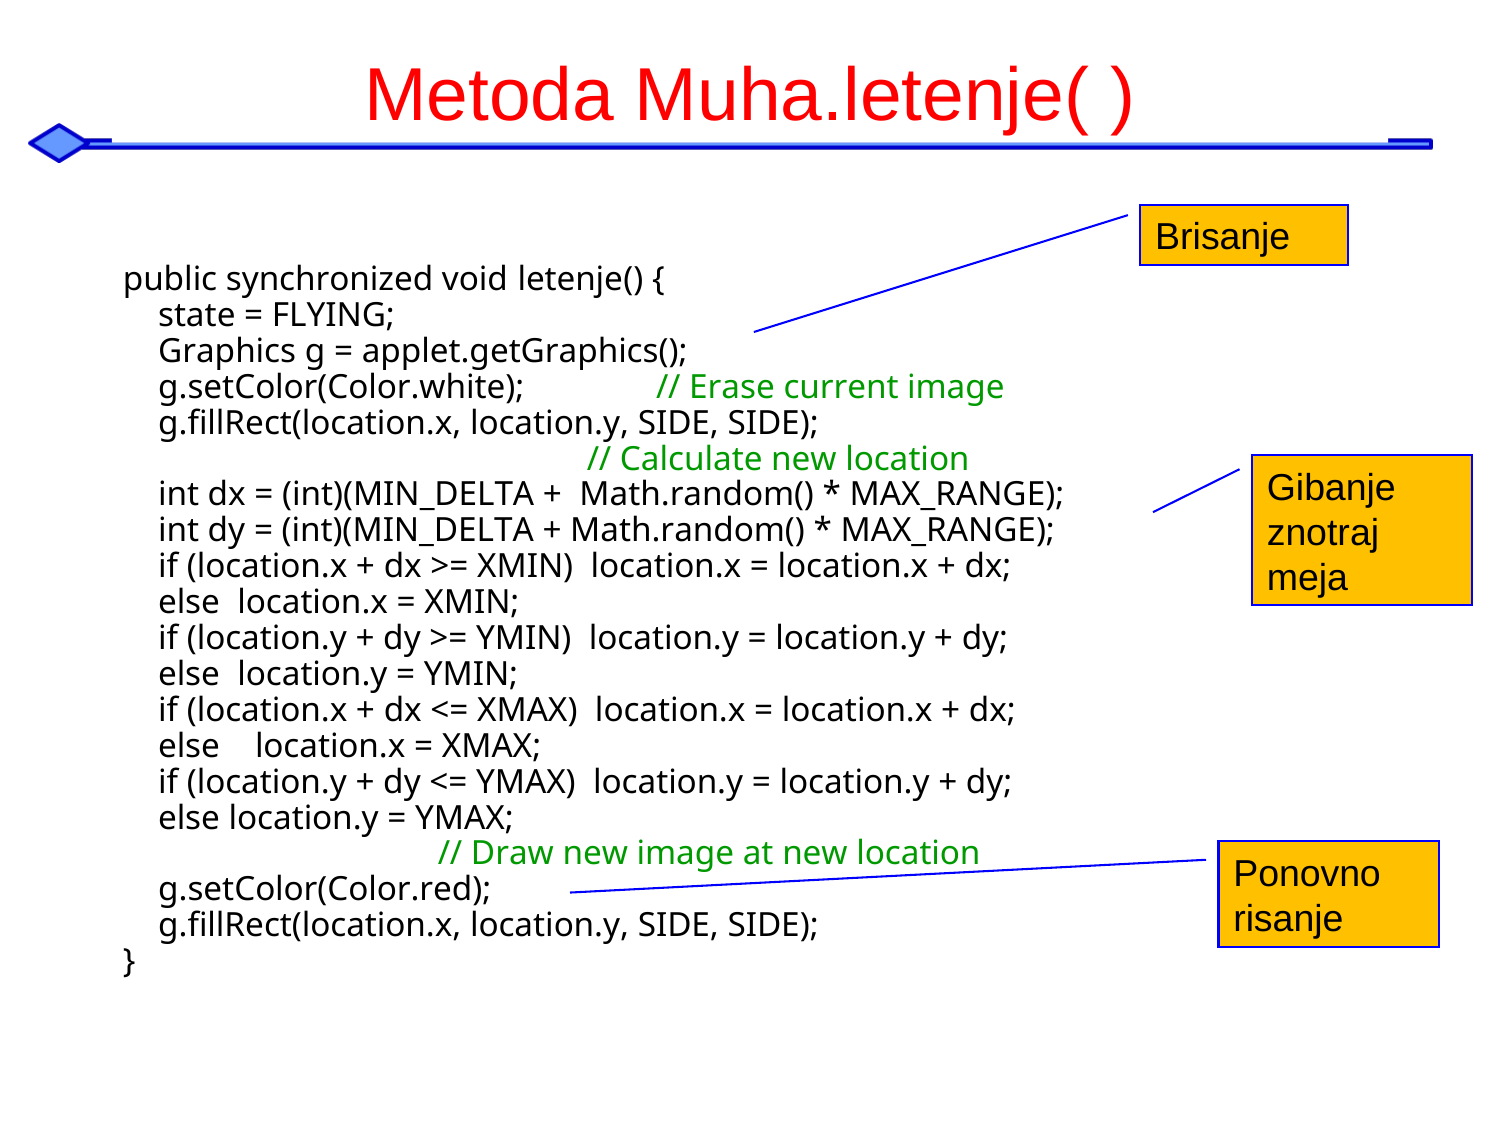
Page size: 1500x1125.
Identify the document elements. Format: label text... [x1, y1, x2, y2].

title Metoda Muha.letenje( ) [111, 37, 1389, 143]
text_box Ponovno risanje [1218, 841, 1439, 947]
text_box Brisanje [1140, 205, 1348, 265]
text_box public synchronized void letenje() { state = FLYING; Graphics g = applet.getGraphics(); g.setColor(Color.white); // Erase current image g.fillRect(location.x, location.y, SIDE, SIDE); // Calculate new location int dx = (int)(MIN_DELTA + Math.random() * MAX_RANGE); int dy = (int)(MIN_DELTA + Math.random() * MAX_RANGE); if (location.x + dx >= XMIN) location.x = location.x + dx; else location.x = XMIN; if (location.y + dy >= YMIN) location.y = location.y + dy; else location.y = YMIN; if (location.x + dx <= XMAX) location.x = location.x + dx; else location.x = XMAX; if (location.y + dy <= YMAX) location.y = location.y + dy; else location.y = YMAX; // Draw new image at new location g.setColor(Color.red); g.fillRect(location.x, location.y, SIDE, SIDE); } [108, 254, 1190, 988]
picture [28, 123, 1433, 163]
text_box Gibanje znotraj meja [1252, 455, 1472, 605]
